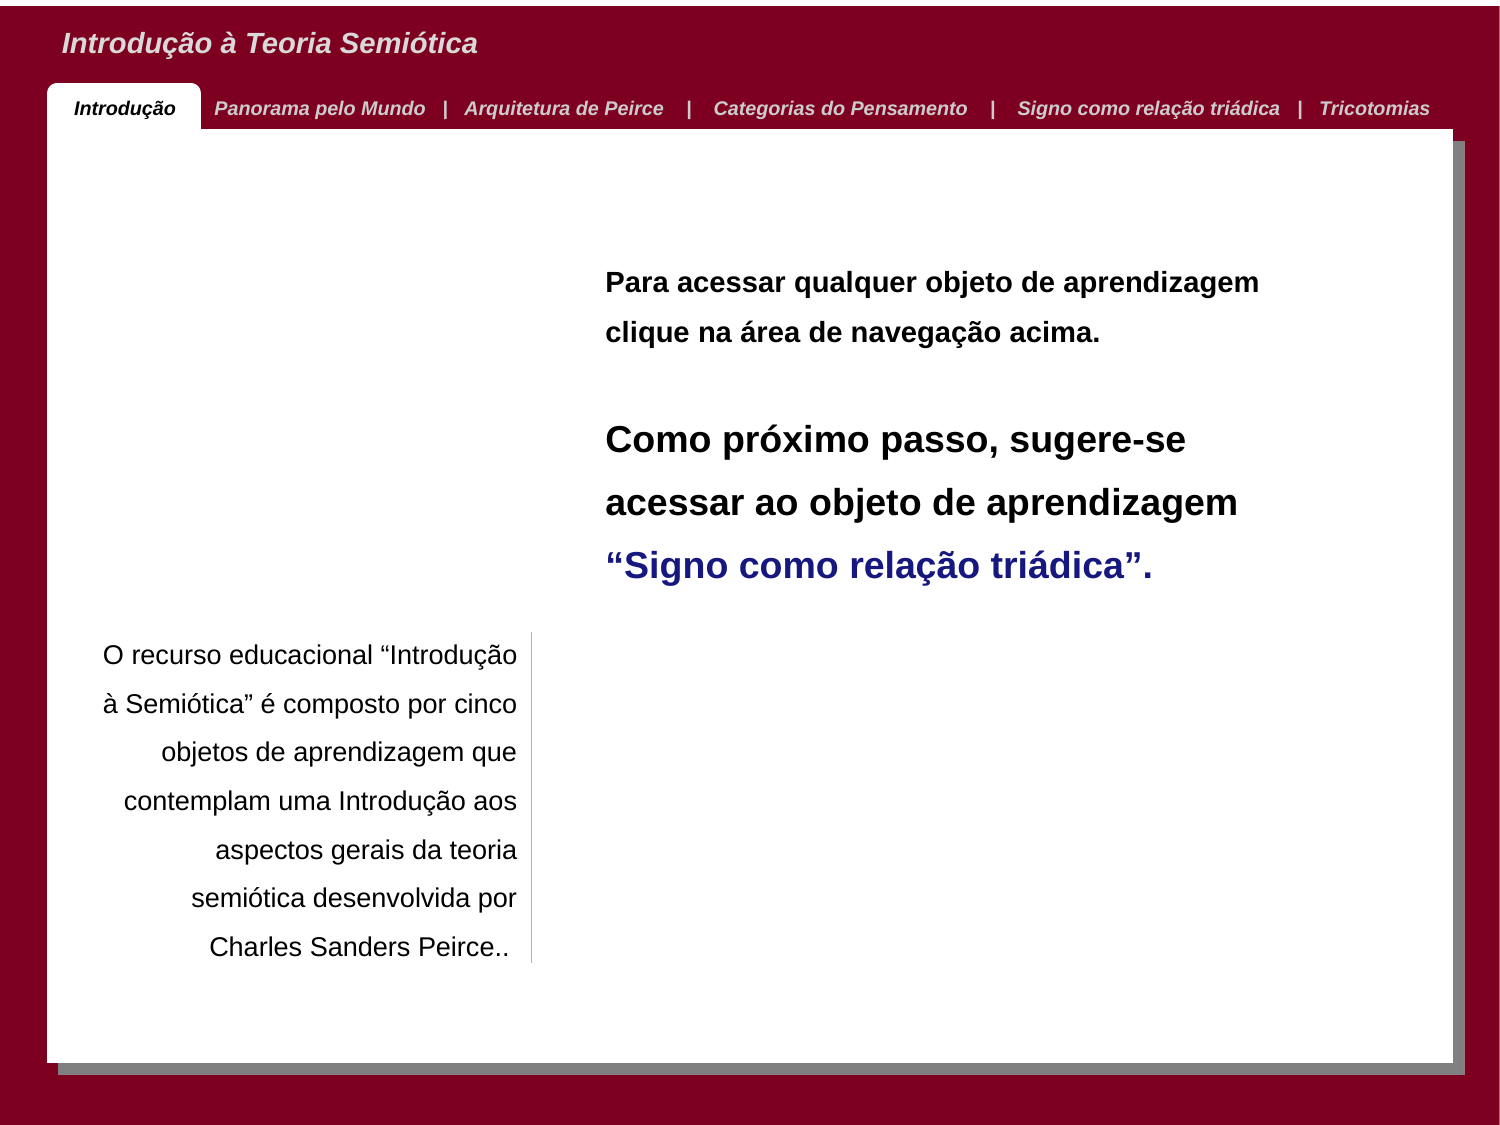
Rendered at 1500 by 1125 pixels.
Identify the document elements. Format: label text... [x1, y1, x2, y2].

text_box O recurso educacional “Introdução à Semiótica” é composto por cinco objetos de aprendizagem que contemplam uma Introdução aos aspectos gerais da teoria semiótica desenvolvida por Charles Sanders Peirce.. [80, 613, 532, 1022]
text_box Para acessar qualquer objeto de aprendizagem clique na área de navegação acima. Como próximo passo, sugere-se acessar ao objeto de aprendizagem “Signo como relação triádica”. [590, 242, 1312, 585]
